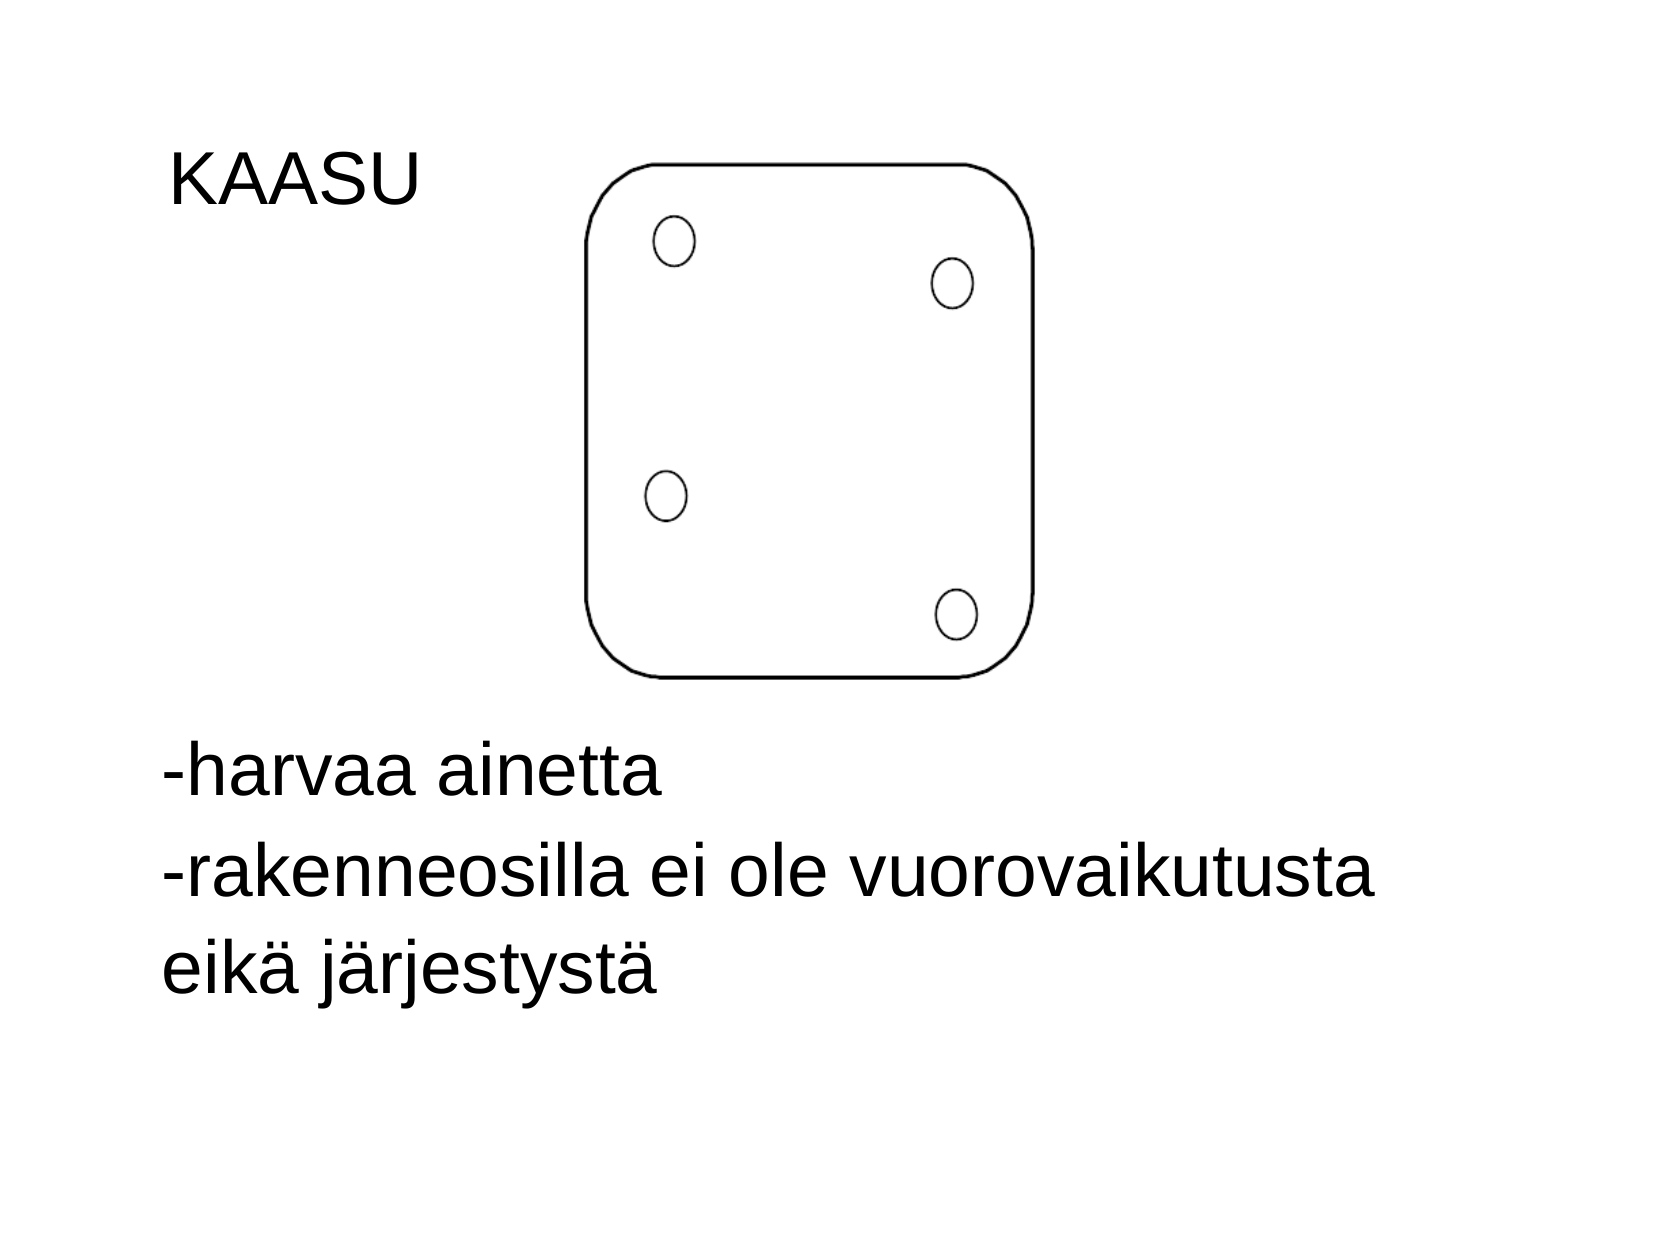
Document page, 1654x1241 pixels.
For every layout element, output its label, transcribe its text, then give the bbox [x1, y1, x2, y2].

picture [564, 111, 1062, 707]
text_box -harvaa ainetta -rakenneosilla ei ole vuorovaikutusta eikä järjestystä [146, 721, 1541, 1065]
text_box KAASU [153, 129, 438, 229]
